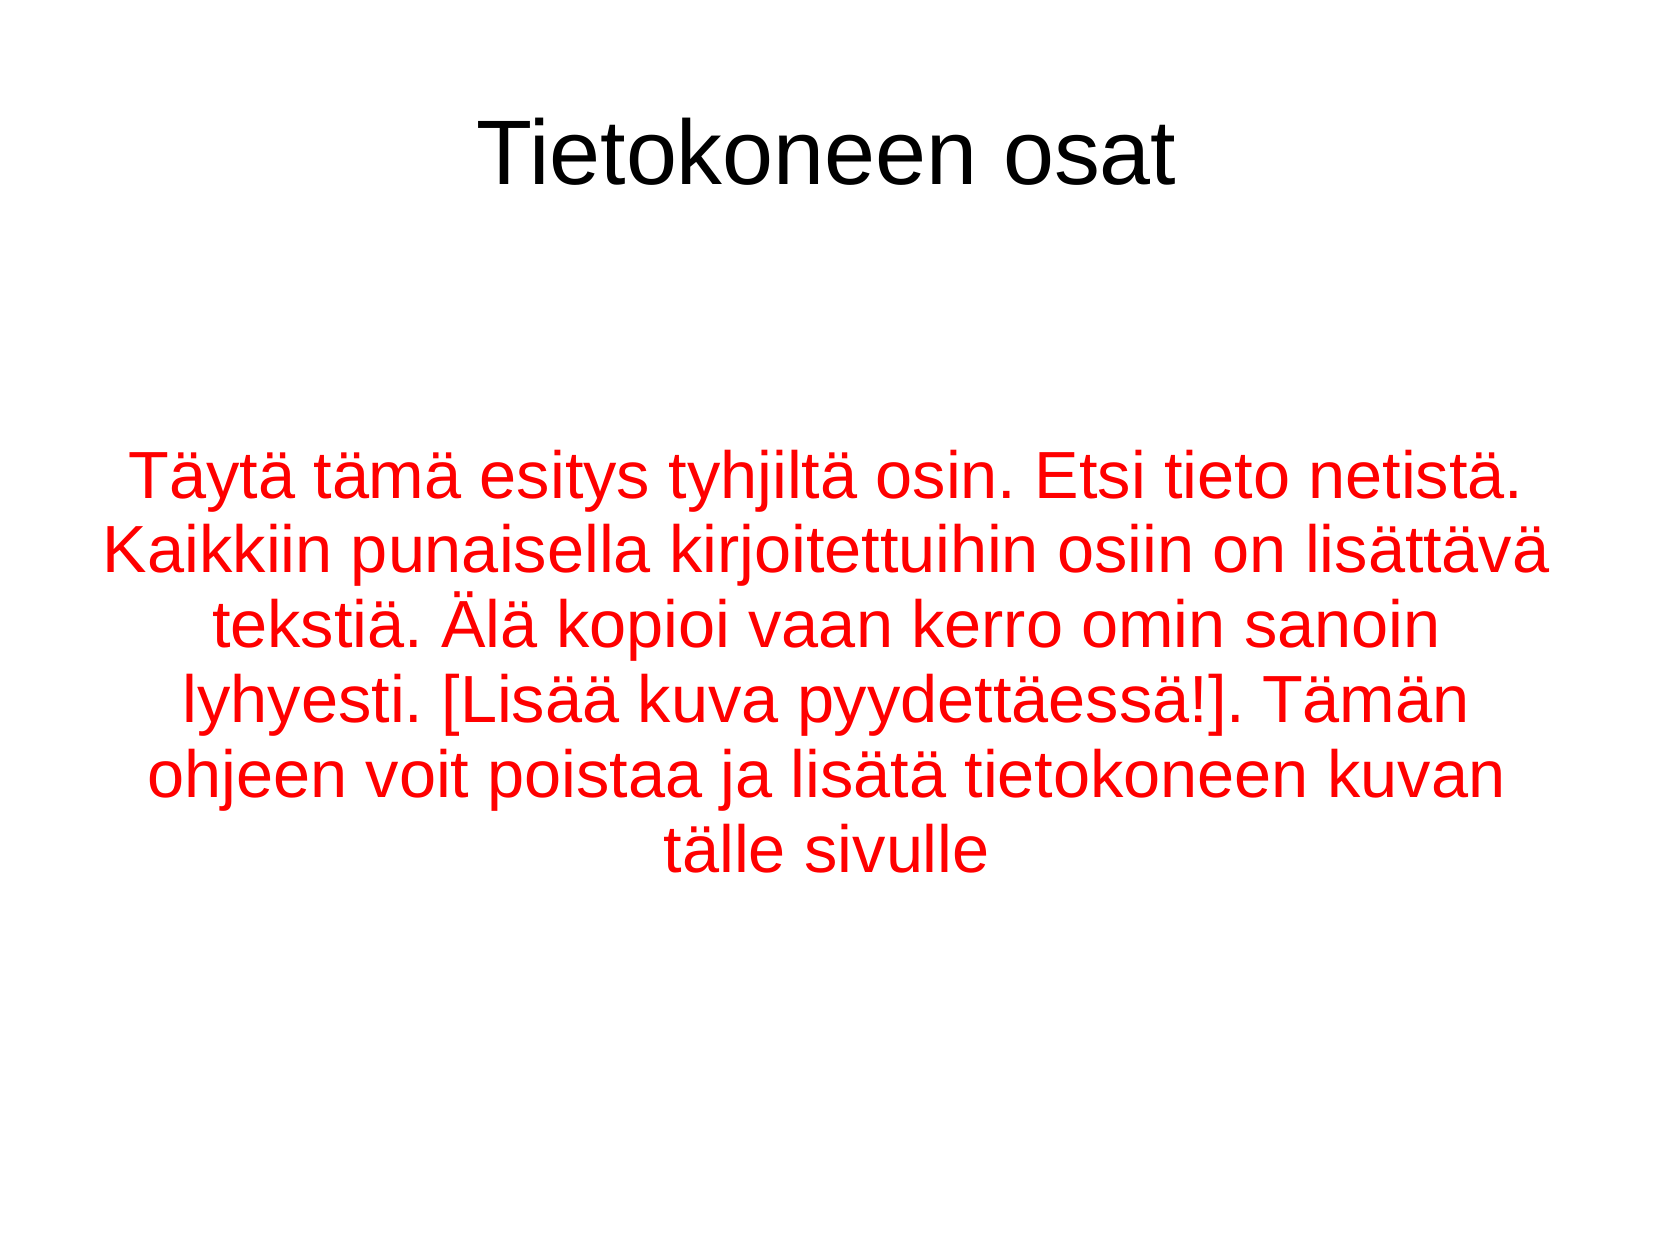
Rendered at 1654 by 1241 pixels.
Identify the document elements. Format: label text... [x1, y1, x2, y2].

title Tietokoneen osat [82, 56, 1571, 250]
subtitle Täytä tämä esitys tyhjiltä osin. Etsi tieto netistä. Kaikkiin punaisella kirjoitettuihin osiin on lisättävä tekstiä. Älä kopioi vaan kerro omin sanoin lyhyesti. [Lisää kuva pyydettäessä!]. Tämän ohjeen voit poistaa ja lisätä tietokoneen kuvan tälle sivulle [82, 297, 1571, 1102]
